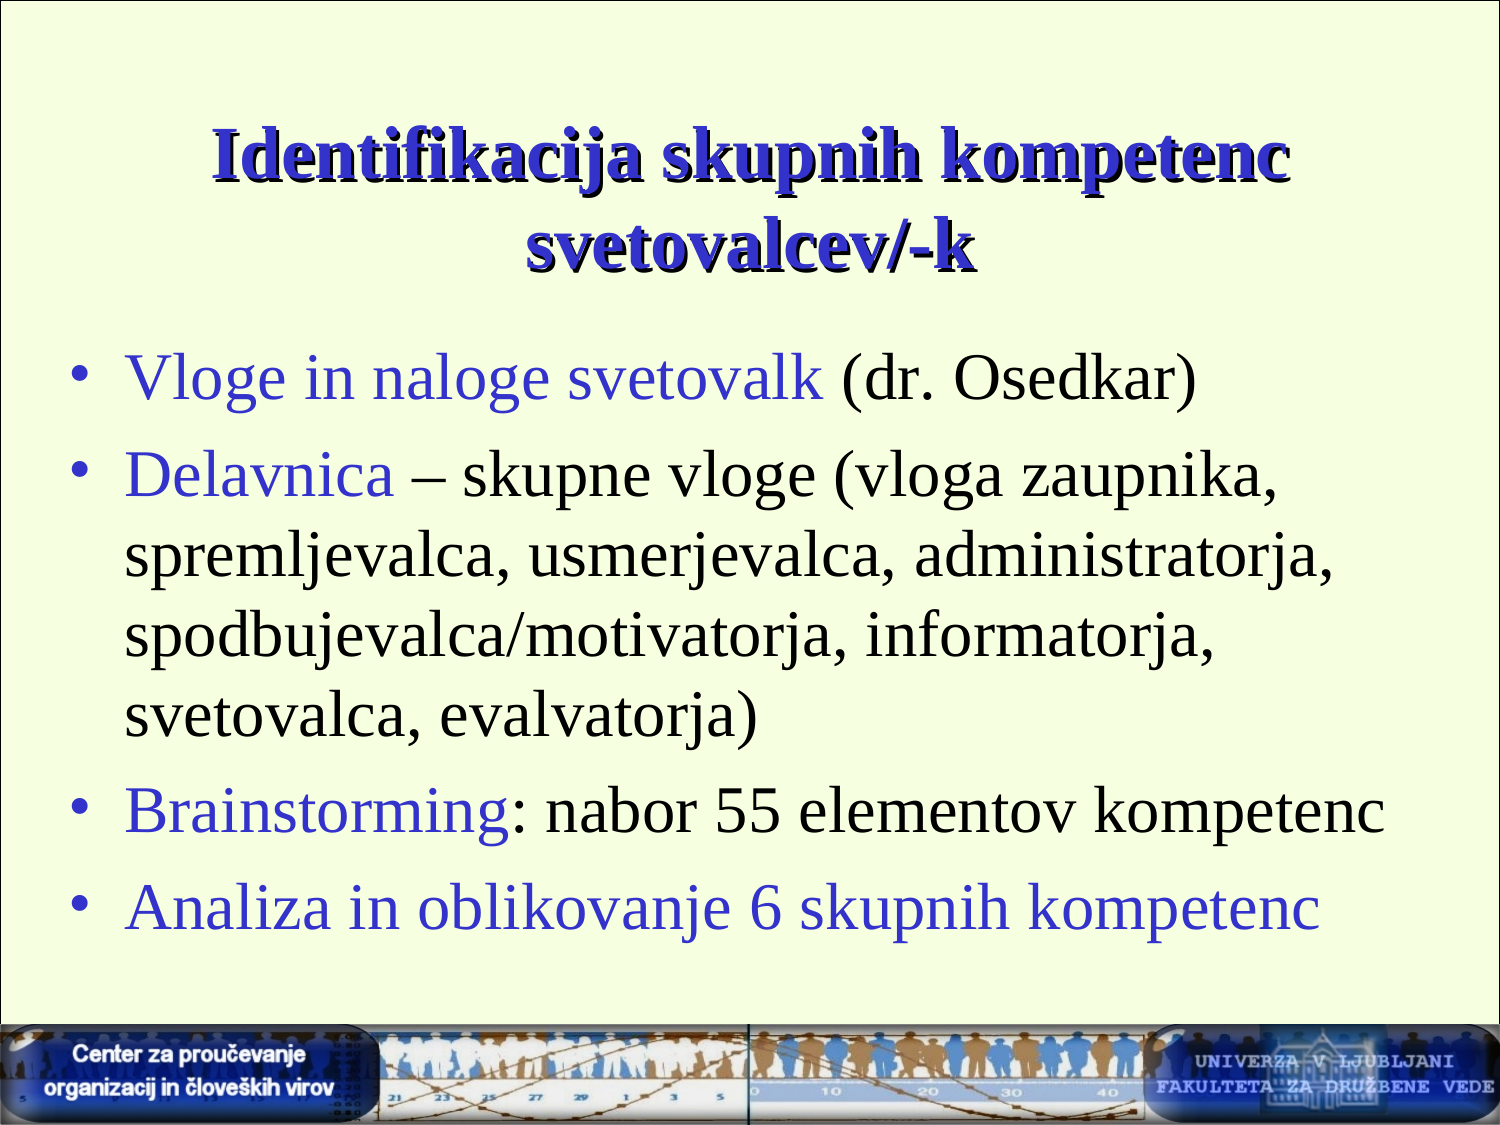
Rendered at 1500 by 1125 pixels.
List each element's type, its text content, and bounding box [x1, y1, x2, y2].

picture [0, 1024, 1500, 1125]
list Vloge in naloge svetovalk (dr. Osedkar) Delavnica – skupne vloge (vloga zaupnika, spremljevalca, usmerjevalca, administratorja, spodbujevalca/motivatorja, informatorja, svetovalca, evalvatorja) Brainstorming: nabor 55 elementov kompetenc Analiza in oblikovanje 6 skupnih kompetenc [53, 324, 1447, 1001]
title Identifikacija skupnih kompetenc svetovalcev/-k [112, 96, 1388, 292]
